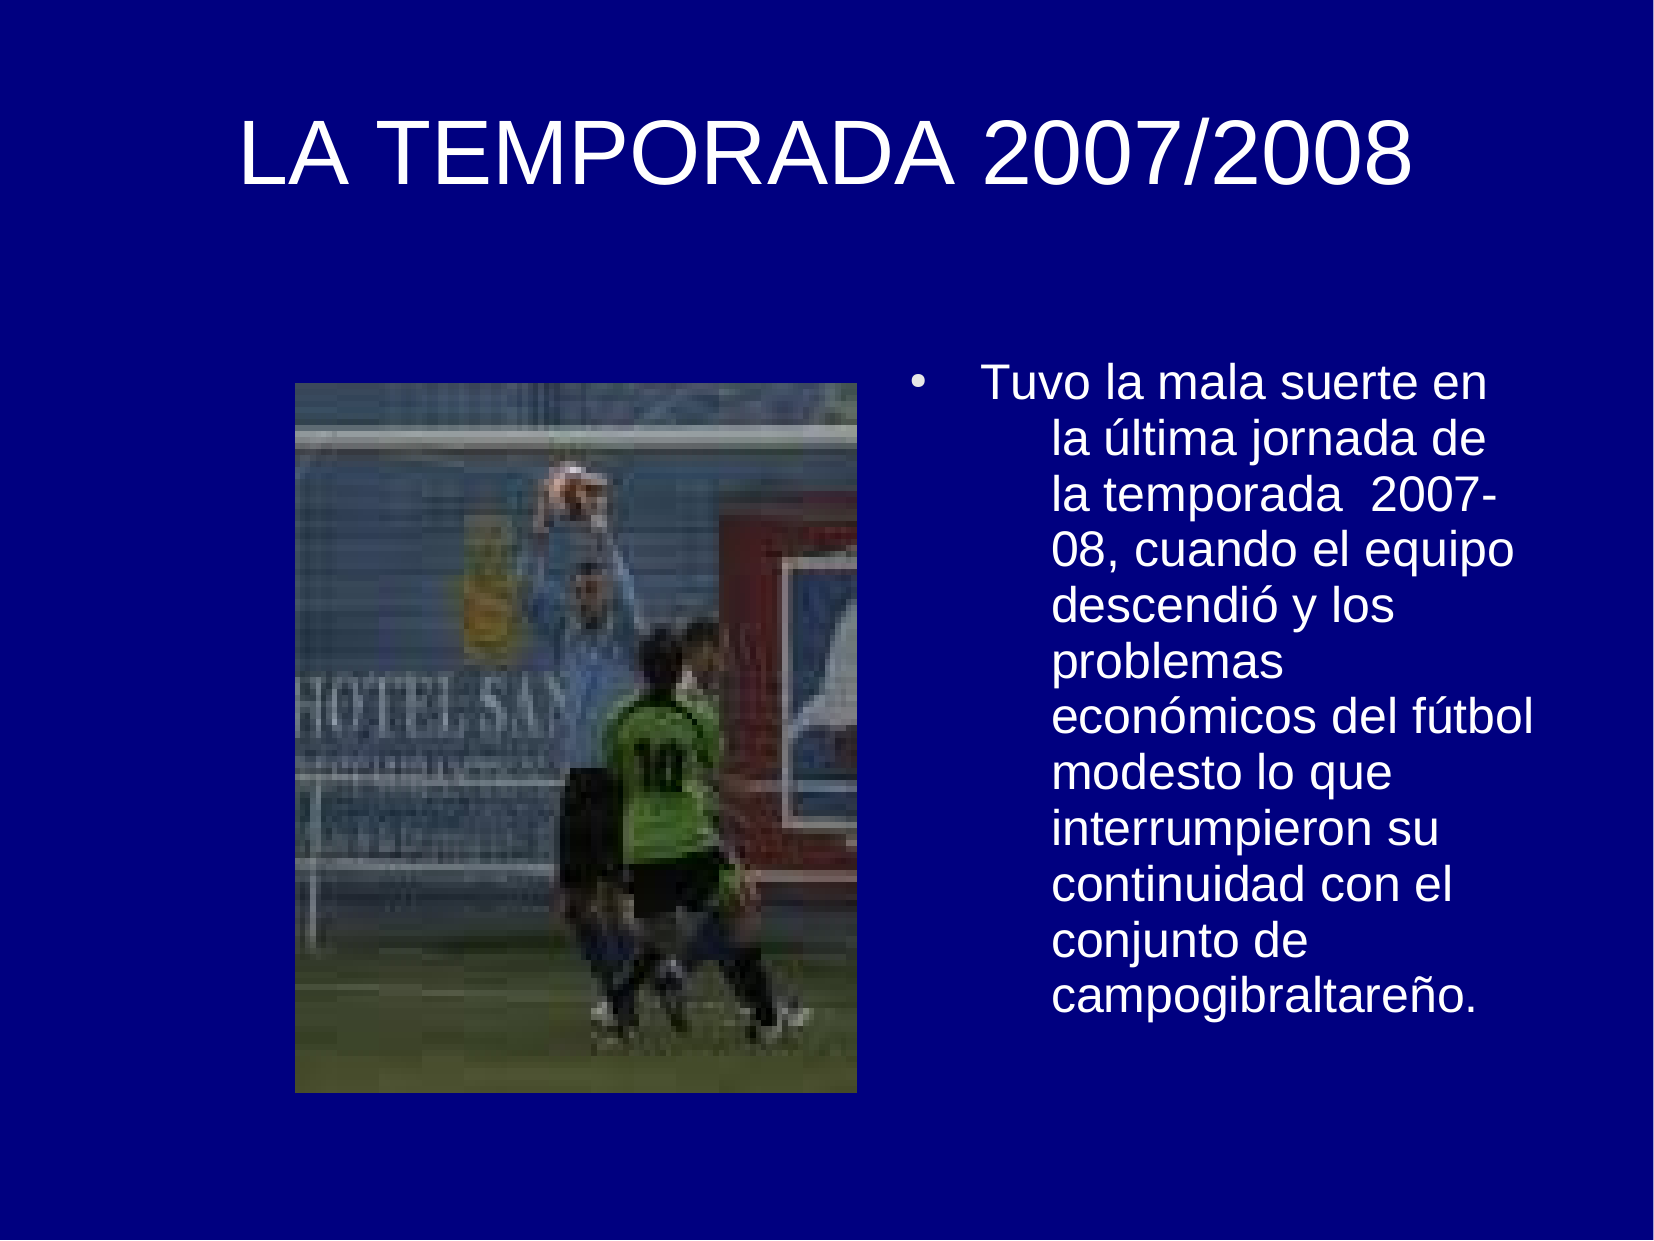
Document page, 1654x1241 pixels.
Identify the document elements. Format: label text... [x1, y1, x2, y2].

title LA TEMPORADA 2007/2008 [82, 49, 1571, 257]
picture [295, 383, 857, 1093]
list Tuvo la mala suerte en la última jornada de la temporada 2007-08, cuando el equipo descendió y los problemas económicos del fútbol modesto lo que interrumpieron su continuidad con el conjunto de campogibraltareño. [885, 354, 1536, 1136]
